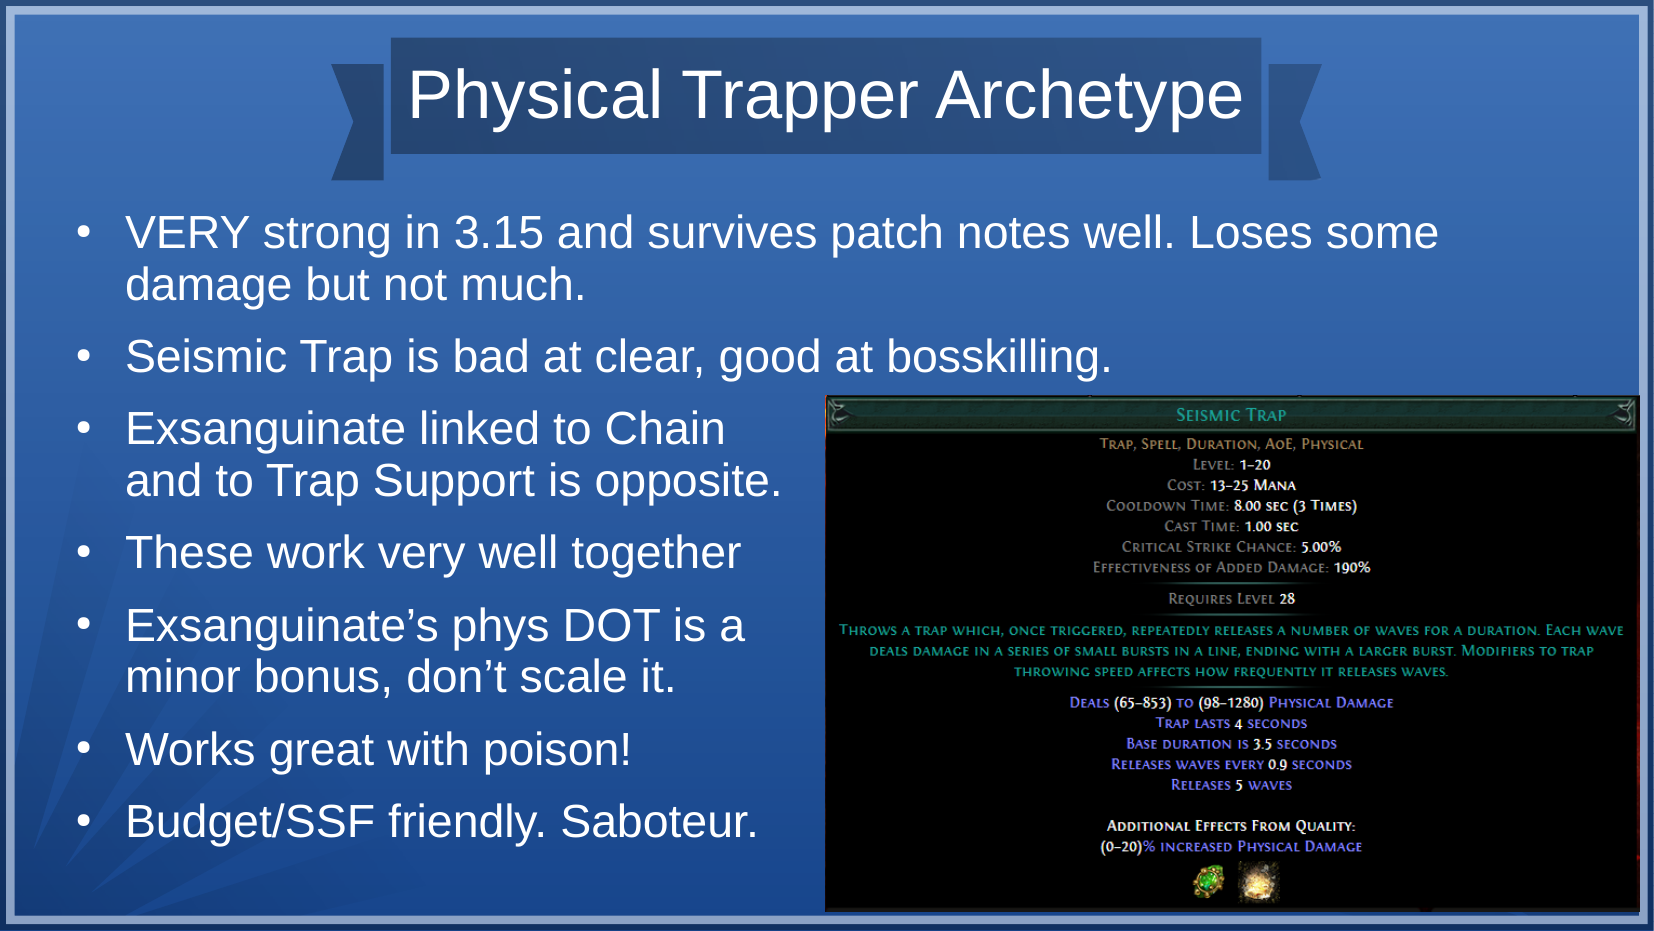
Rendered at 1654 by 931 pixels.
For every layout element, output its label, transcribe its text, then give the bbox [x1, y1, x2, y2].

picture [825, 395, 1640, 912]
list VERY strong in 3.15 and survives patch notes well. Loses some damage but not much. Seismic Trap is bad at clear, good at bosskilling. Exsanguinate linked to Chain and to Trap Support is opposite. These work very well together Exsanguinate’s phys DOT is a minor bonus, don’t scale it. Works great with poison! Budget/SSF friendly. Saboteur. [59, 206, 1447, 848]
title Physical Trapper Archetype [389, 35, 1264, 154]
